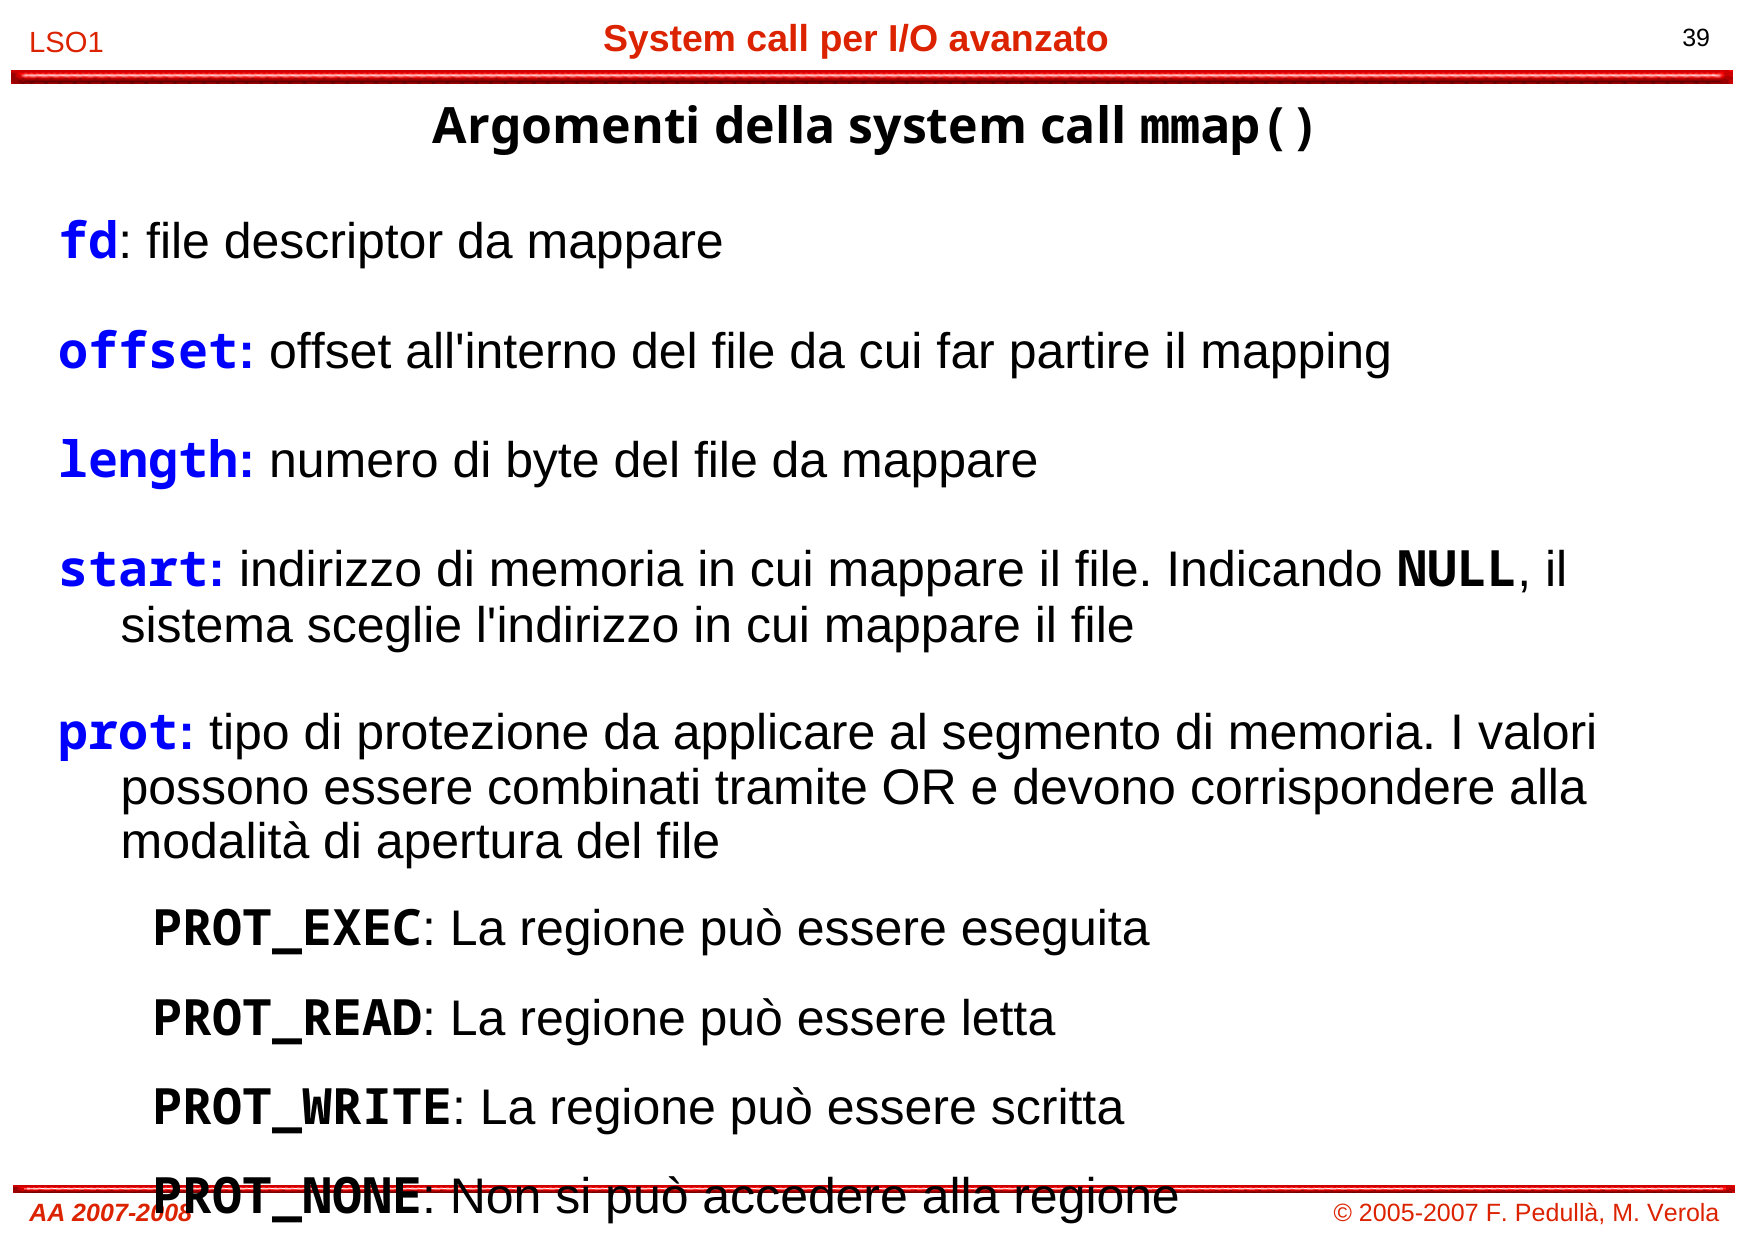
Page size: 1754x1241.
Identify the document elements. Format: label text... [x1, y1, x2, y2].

picture [180, 1186, 186, 1193]
picture [317, 1186, 323, 1193]
picture [843, 1189, 855, 1193]
picture [624, 1186, 670, 1193]
picture [163, 1186, 173, 1193]
picture [533, 1186, 564, 1193]
picture [1022, 1186, 1039, 1193]
picture [798, 1186, 817, 1193]
picture [1144, 1186, 1161, 1193]
picture [788, 1189, 800, 1193]
picture [772, 1186, 790, 1193]
picture [989, 1186, 1025, 1193]
picture [261, 1186, 304, 1193]
picture [571, 1186, 618, 1193]
picture [457, 1186, 463, 1193]
picture [522, 1189, 533, 1193]
picture [872, 1186, 890, 1193]
picture [208, 1186, 215, 1193]
picture [562, 1189, 574, 1193]
picture [403, 1186, 453, 1193]
picture [1169, 1185, 1735, 1193]
picture [968, 1186, 981, 1193]
picture [720, 1186, 740, 1193]
picture [221, 1186, 233, 1193]
picture [377, 1186, 383, 1193]
picture [341, 1186, 353, 1193]
picture [503, 1186, 526, 1193]
picture [668, 1189, 680, 1193]
list fd: file descriptor da mappare offset: offset all'interno del file da cui far partire il mapping length: numero di byte del file da mappare start: indirizzo di memoria in cui mappare il file. Indicando NULL, il sistema sceglie l'indirizzo in cui mappare il file prot: tipo di protezione da applicare al segmento di memoria. I valori possono essere combinati tramite OR e devono corrispondere alla modalità di apertura del file PROT_EXEC: La regione può essere eseguita PROT_READ: La regione può essere letta PROT_WRITE: La regione può essere scritta PROT_NONE: Non si può accedere alla regione [58, 206, 1696, 1186]
picture [853, 1186, 875, 1193]
picture [678, 1186, 712, 1193]
picture [710, 1189, 721, 1193]
picture [1104, 1189, 1116, 1193]
picture [464, 1186, 477, 1193]
title Argomenti della system call mmap() [40, 78, 1713, 174]
picture [493, 1189, 505, 1193]
picture [929, 1189, 940, 1193]
picture [1114, 1186, 1137, 1193]
picture [481, 1186, 495, 1193]
picture [1159, 1189, 1171, 1193]
picture [747, 1186, 765, 1193]
picture [888, 1189, 900, 1193]
picture [239, 1186, 253, 1193]
picture [832, 1186, 845, 1193]
picture [13, 1185, 156, 1193]
picture [1072, 1186, 1106, 1193]
picture [390, 1186, 396, 1193]
picture [957, 1186, 963, 1193]
picture [193, 1186, 201, 1193]
picture [11, 70, 1733, 84]
picture [1133, 1189, 1144, 1193]
picture [979, 1189, 990, 1193]
picture [1037, 1189, 1049, 1193]
picture [816, 1189, 827, 1193]
picture [1065, 1189, 1075, 1193]
picture [898, 1186, 931, 1193]
picture [1047, 1186, 1066, 1193]
picture [939, 1186, 952, 1193]
